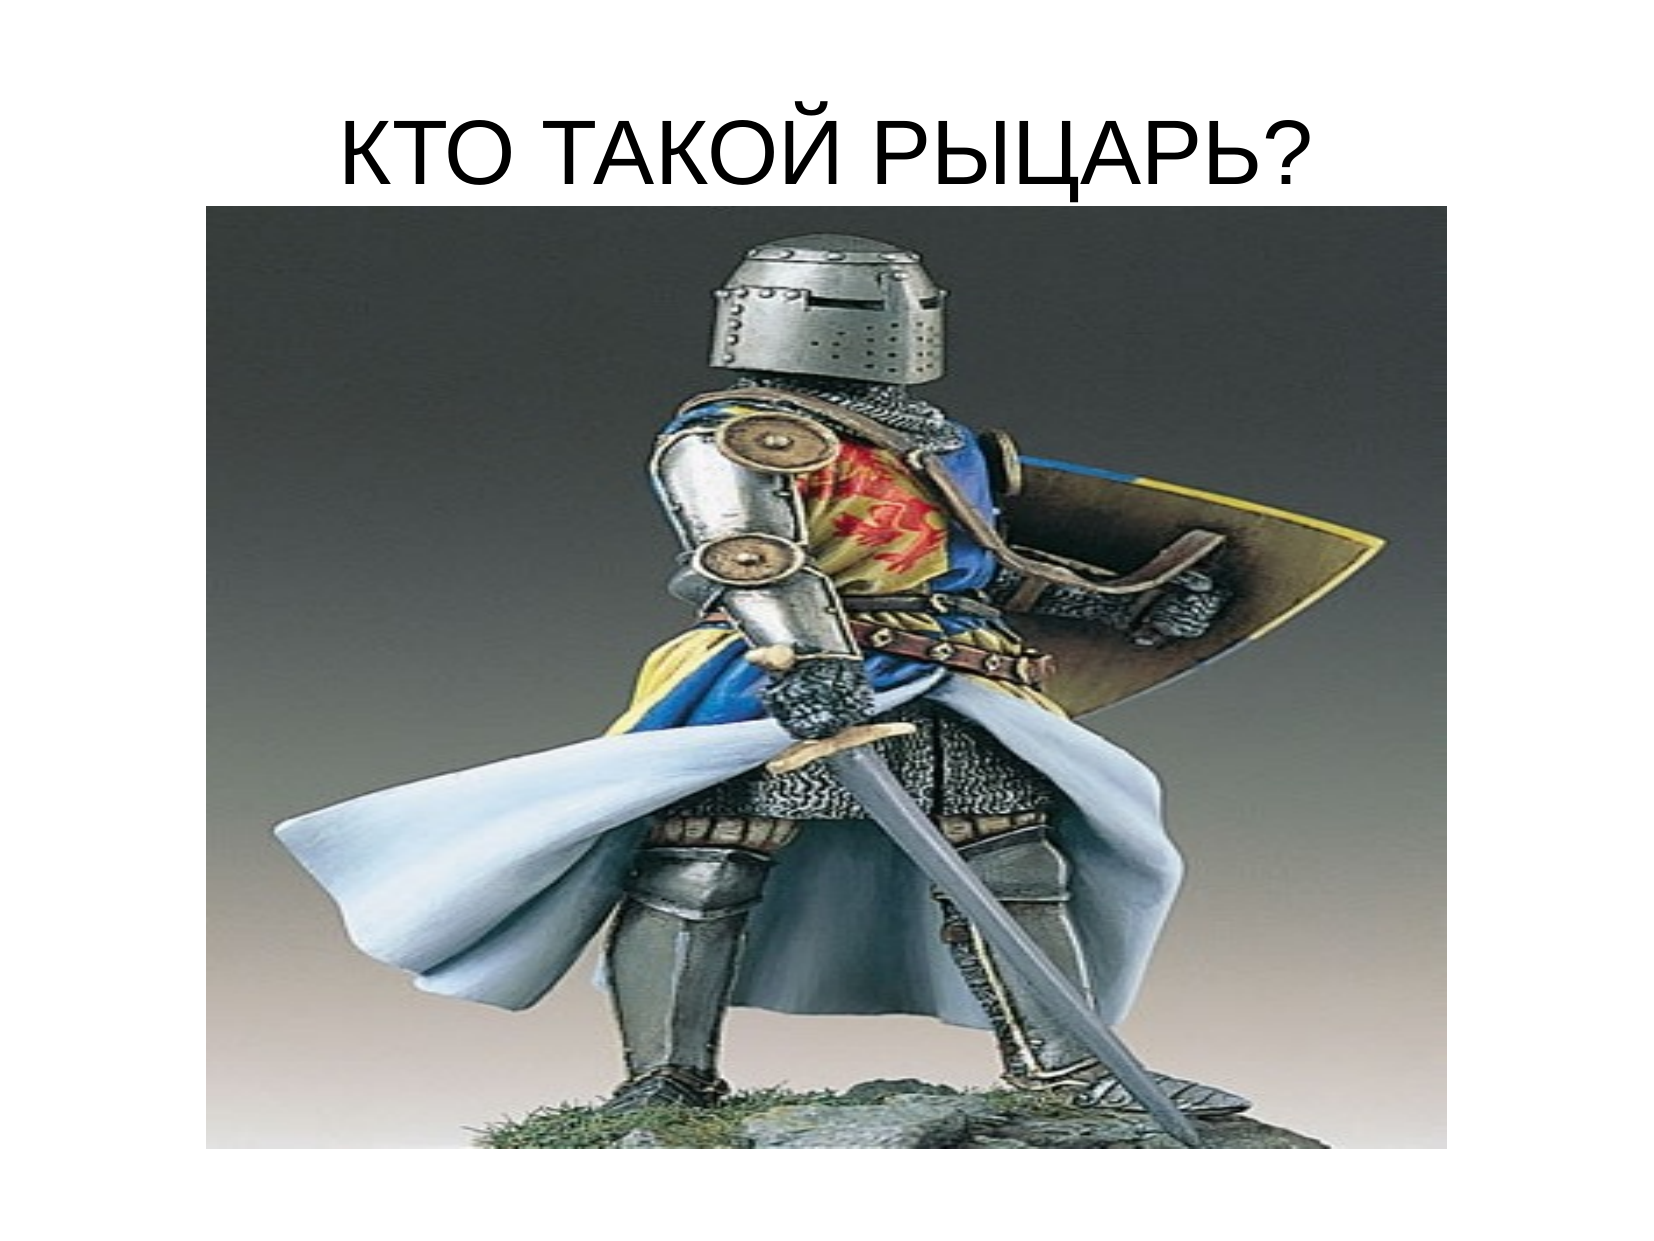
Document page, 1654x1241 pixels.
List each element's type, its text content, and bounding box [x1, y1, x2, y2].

picture [206, 250, 1447, 1149]
title КТО ТАКОЙ РЫЦАРЬ? [82, 56, 1571, 250]
